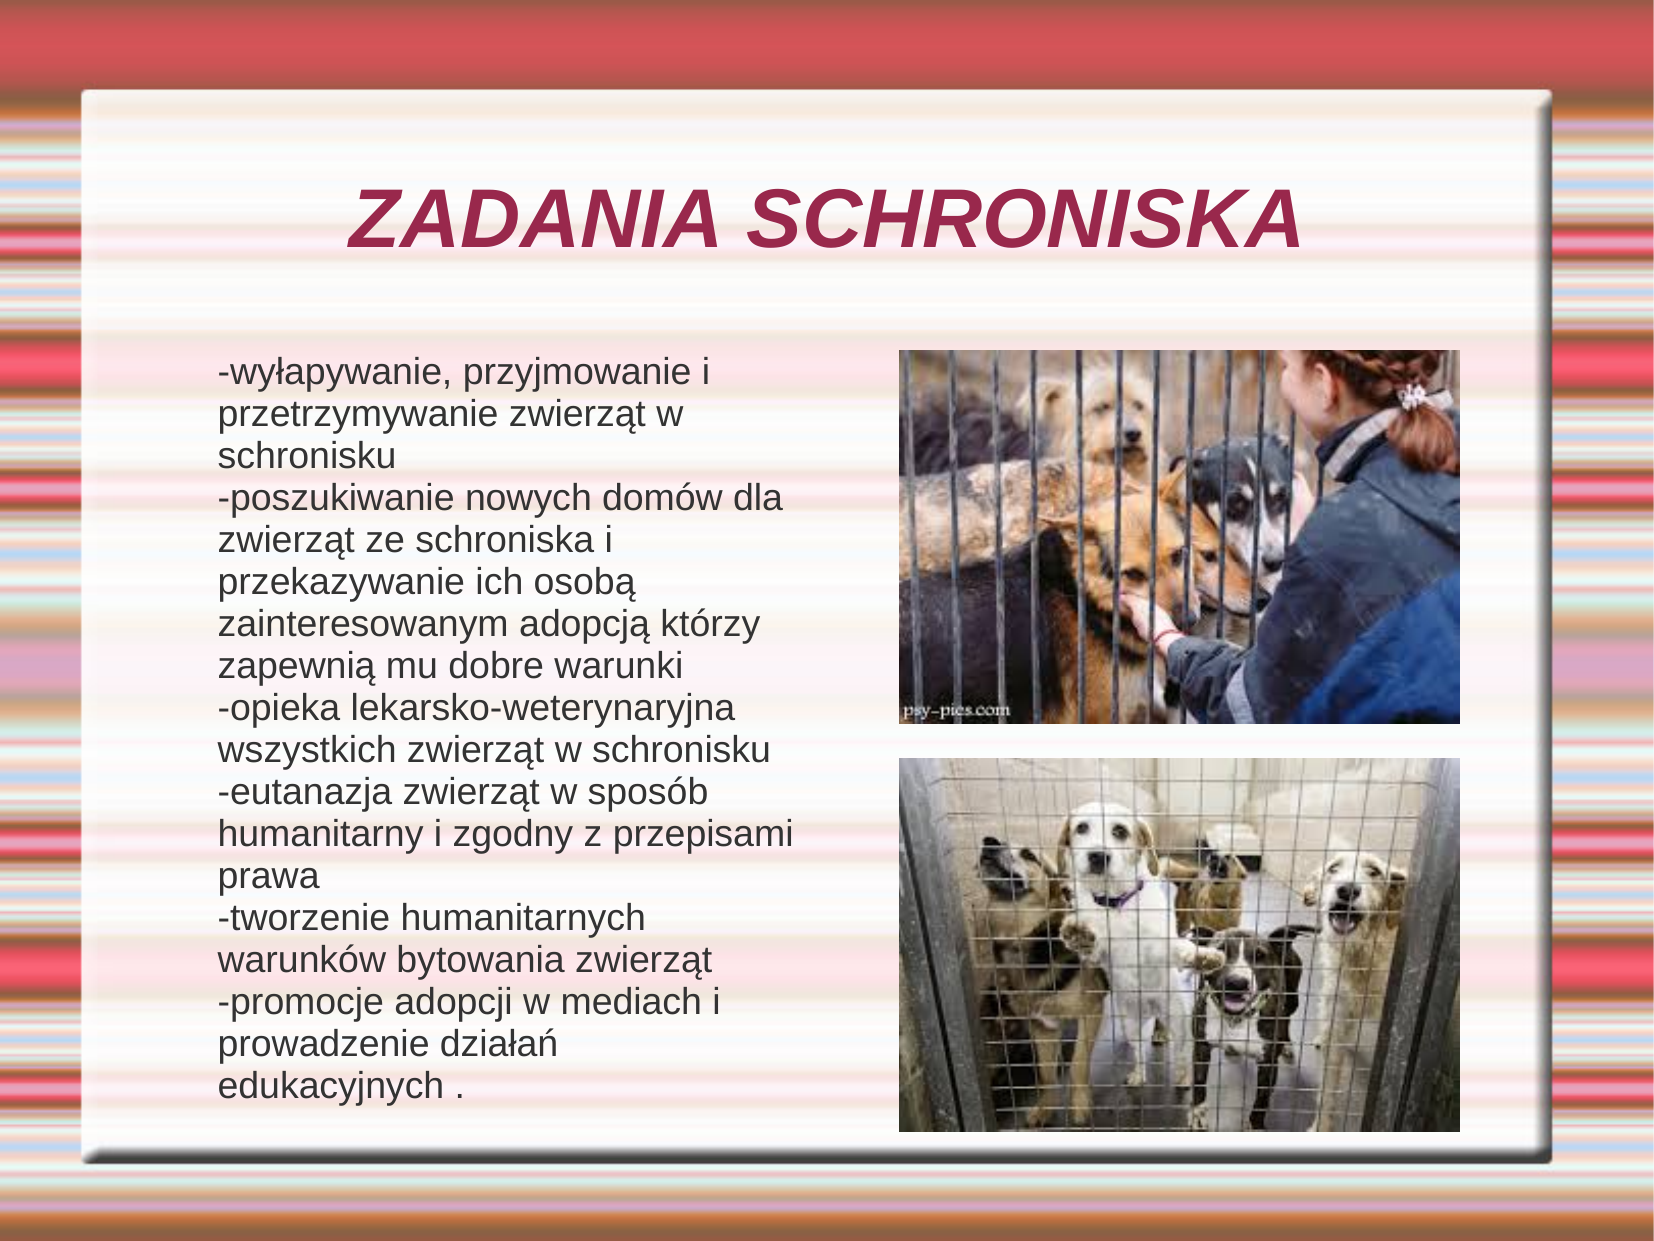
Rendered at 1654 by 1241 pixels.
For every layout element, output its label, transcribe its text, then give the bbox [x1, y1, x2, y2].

title ZADANIA SCHRONISKA [121, 114, 1534, 322]
picture [0, 0, 1654, 1241]
list -wyłapywanie, przyjmowanie i przetrzymywanie zwierząt w schronisku -poszukiwanie nowych domów dla zwierząt ze schroniska i przekazywanie ich osobą zainteresowanym adopcją którzy zapewnią mu dobre warunki -opieka lekarsko-weterynaryjna wszystkich zwierząt w schronisku -eutanazja zwierząt w sposób humanitarny i zgodny z przepisami prawa -tworzenie humanitarnych warunków bytowania zwierząt -promocje adopcji w mediach i prowadzenie działań edukacyjnych . [134, 350, 809, 1133]
